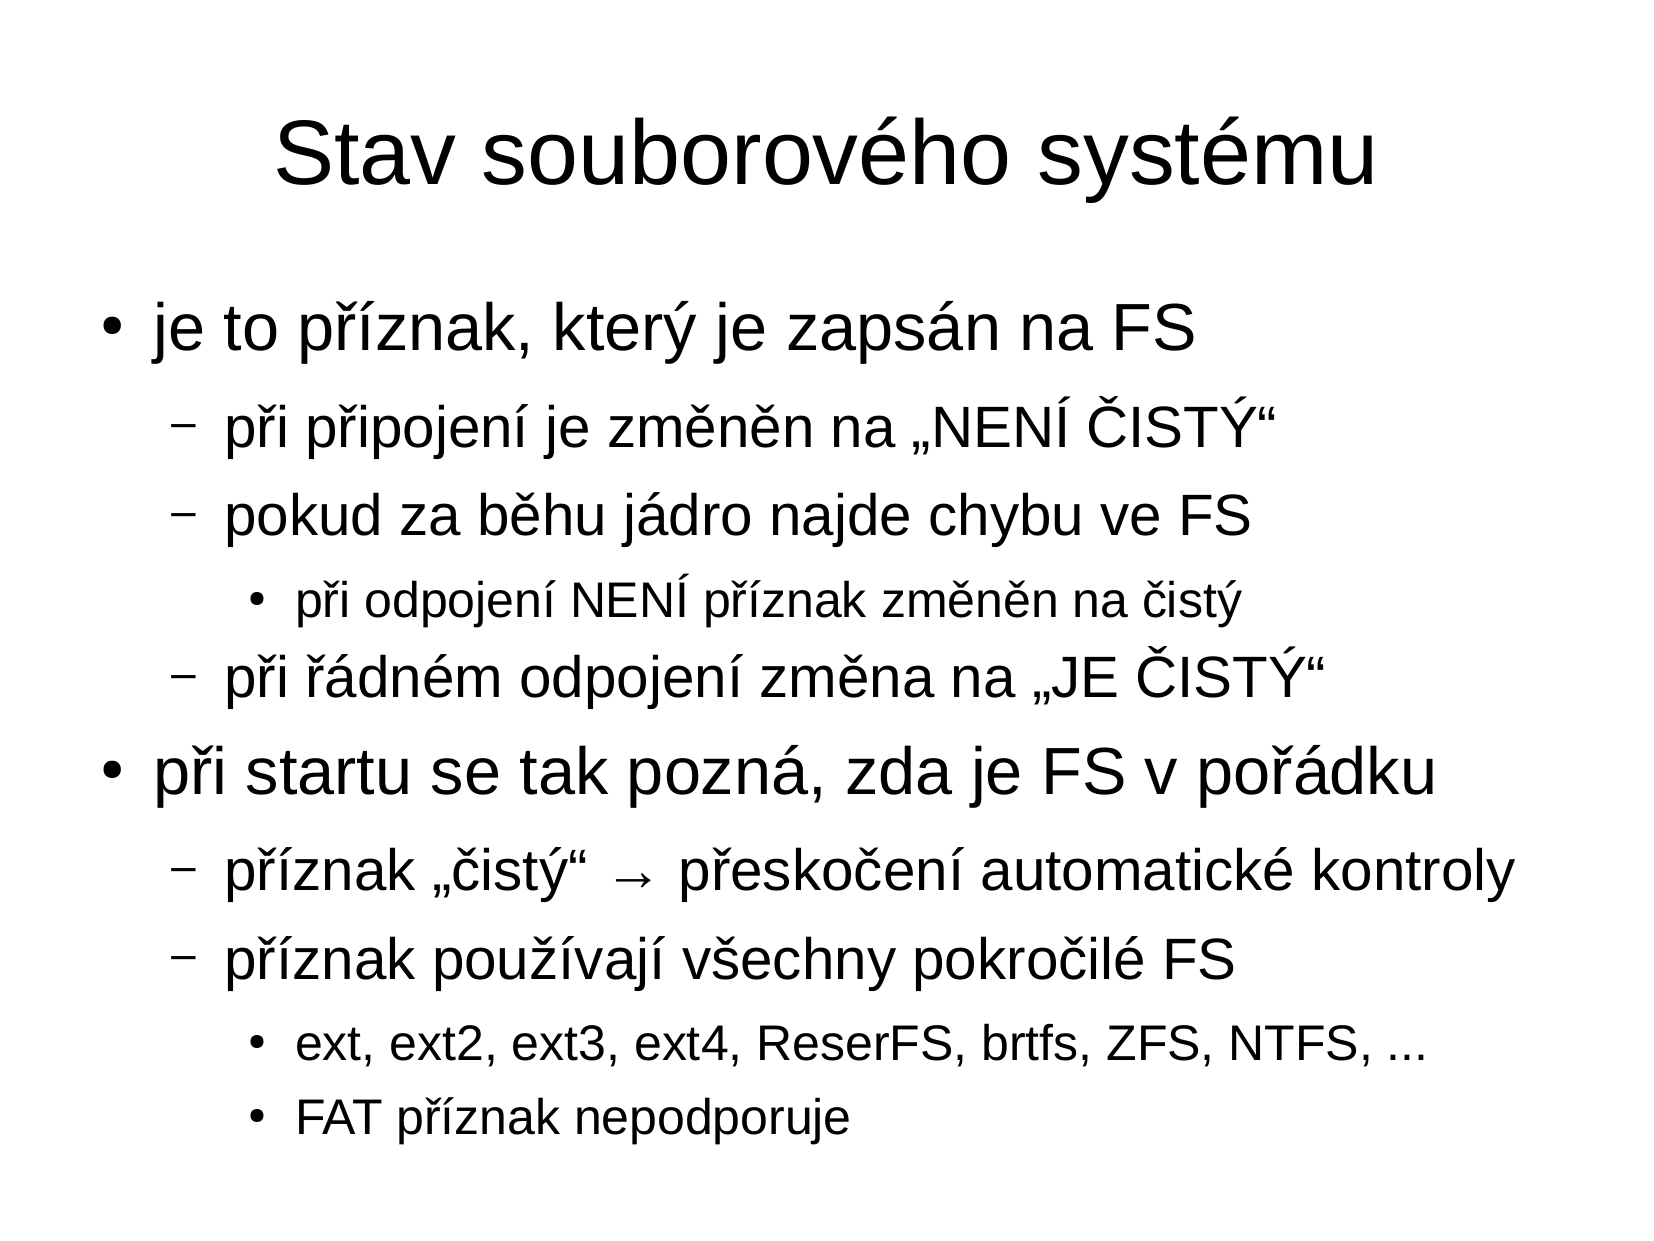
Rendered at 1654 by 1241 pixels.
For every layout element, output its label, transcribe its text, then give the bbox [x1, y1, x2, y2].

title Stav souborového systému [82, 49, 1571, 257]
list je to příznak, který je zapsán na FS při připojení je změněn na „NENÍ ČISTÝ“ pokud za běhu jádro najde chybu ve FS při odpojení NENÍ příznak změněn na čistý při řádném odpojení změna na „JE ČISTÝ“ při startu se tak pozná, zda je FS v pořádku příznak „čistý“ → přeskočení automatické kontroly příznak používají všechny pokročilé FS ext, ext2, ext3, ext4, ReserFS, brtfs, ZFS, NTFS, ... FAT příznak nepodporuje [82, 290, 1571, 1205]
